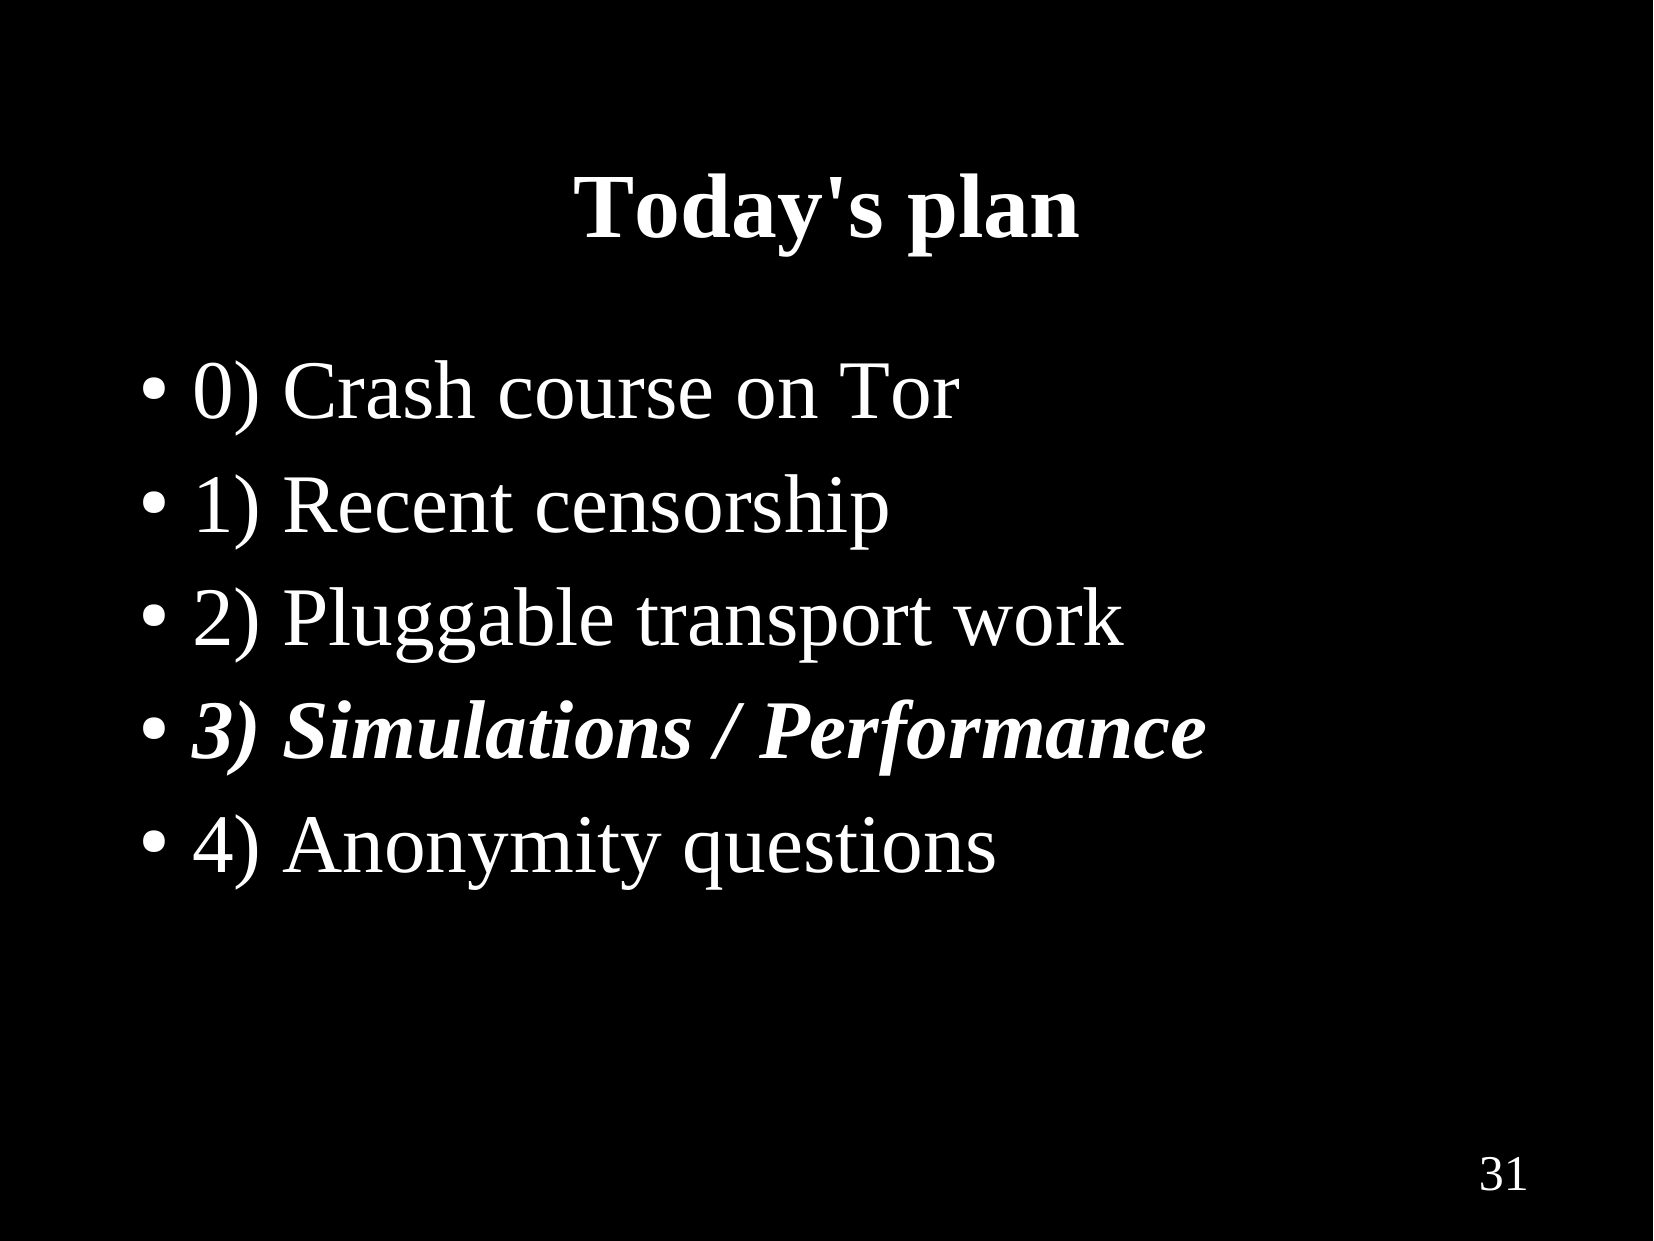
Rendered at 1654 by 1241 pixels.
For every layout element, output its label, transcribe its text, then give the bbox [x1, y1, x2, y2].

list 0) Crash course on Tor 1) Recent censorship 2) Pluggable transport work 3) Simulations / Performance 4) Anonymity questions [121, 344, 1534, 1127]
title Today's plan [121, 102, 1534, 311]
